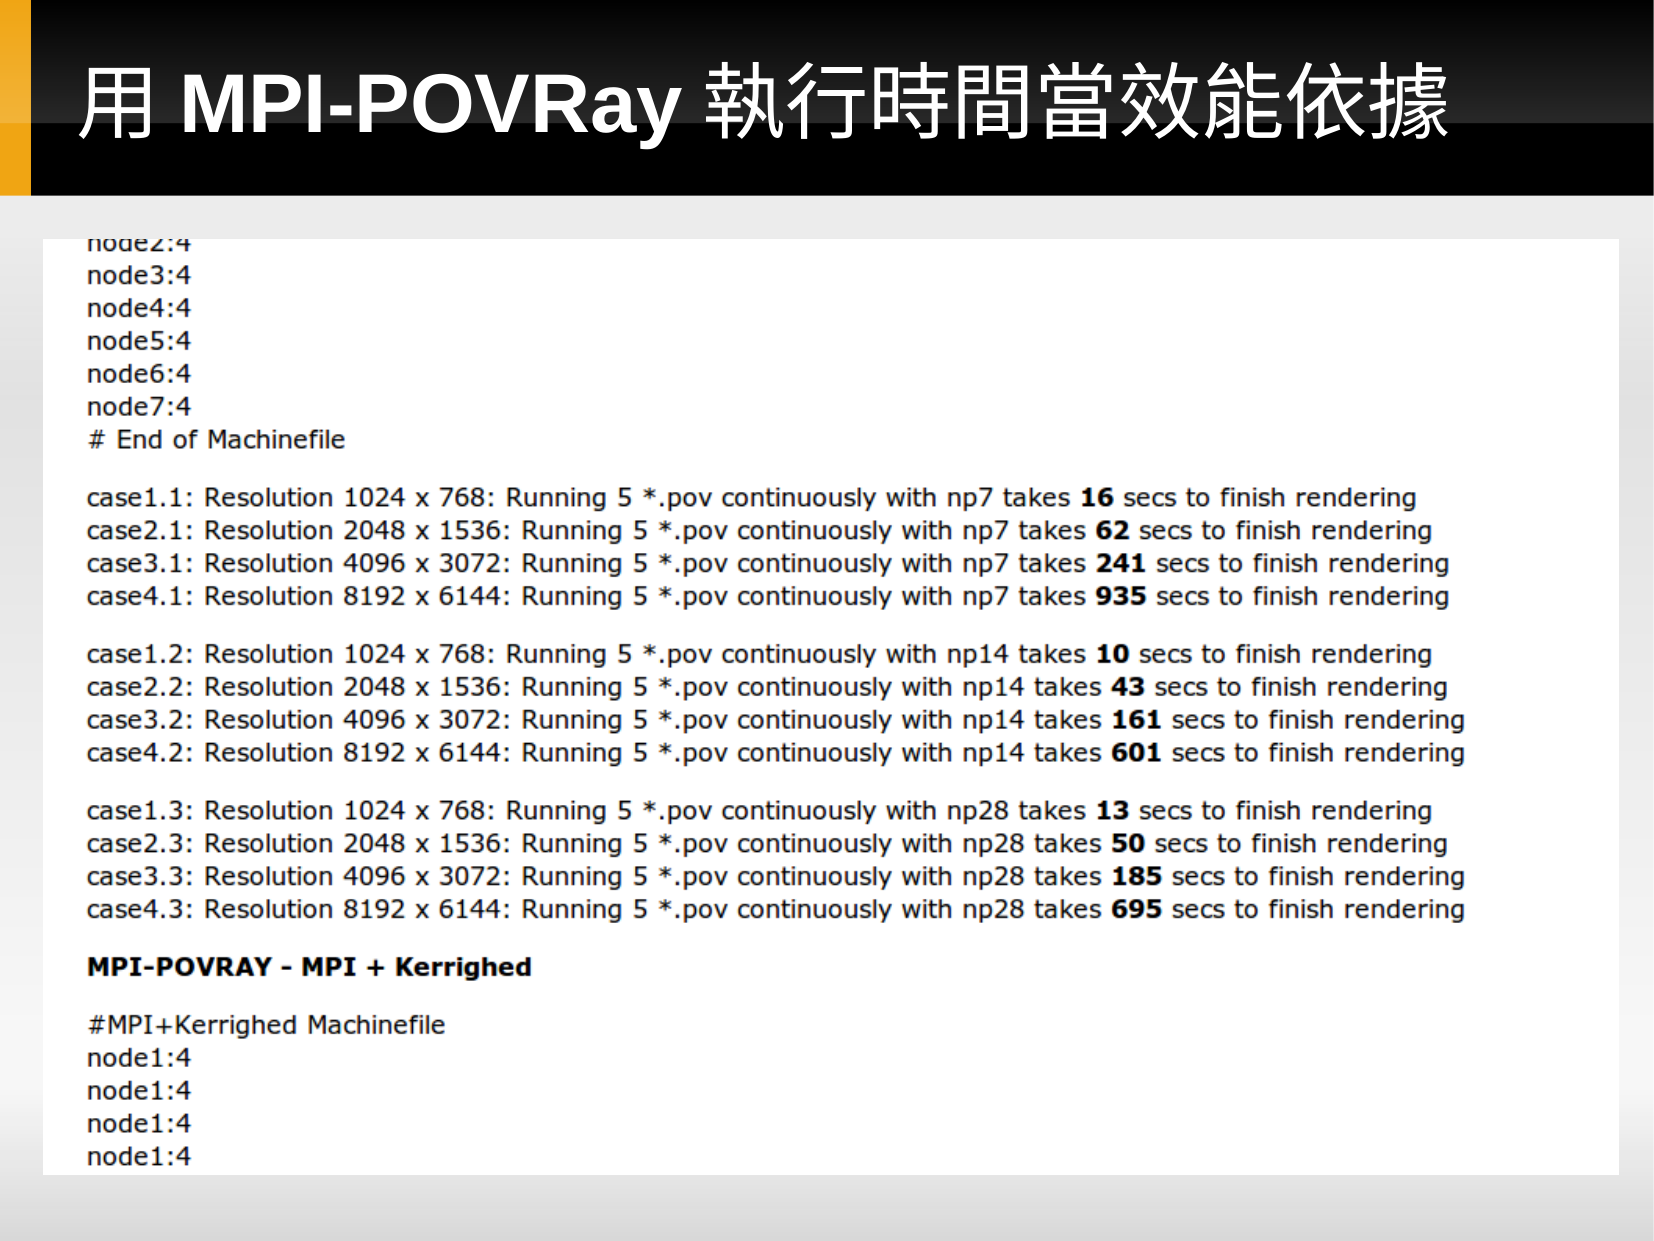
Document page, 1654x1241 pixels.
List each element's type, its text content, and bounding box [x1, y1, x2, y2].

picture [0, 0, 1654, 1241]
title 用MPI-POVRay執行時間當效能依據 [76, 0, 1565, 208]
